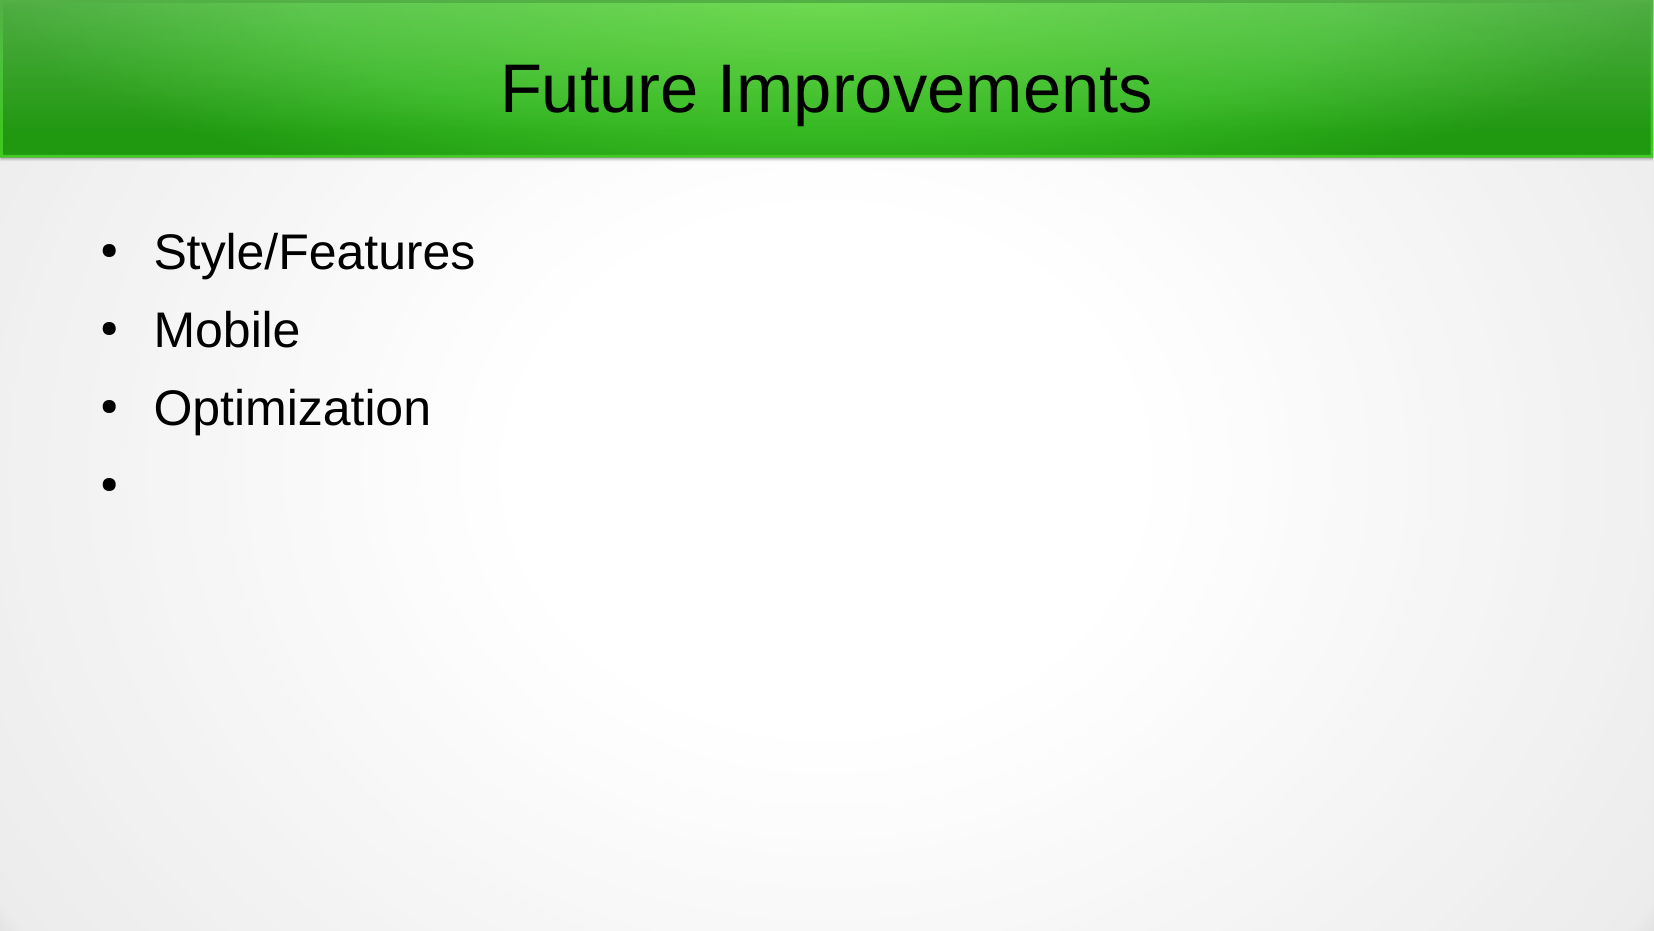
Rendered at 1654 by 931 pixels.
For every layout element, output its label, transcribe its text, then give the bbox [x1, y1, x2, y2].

title Future Improvements [82, 35, 1571, 142]
list Style/Features Mobile Optimization [82, 224, 1571, 764]
